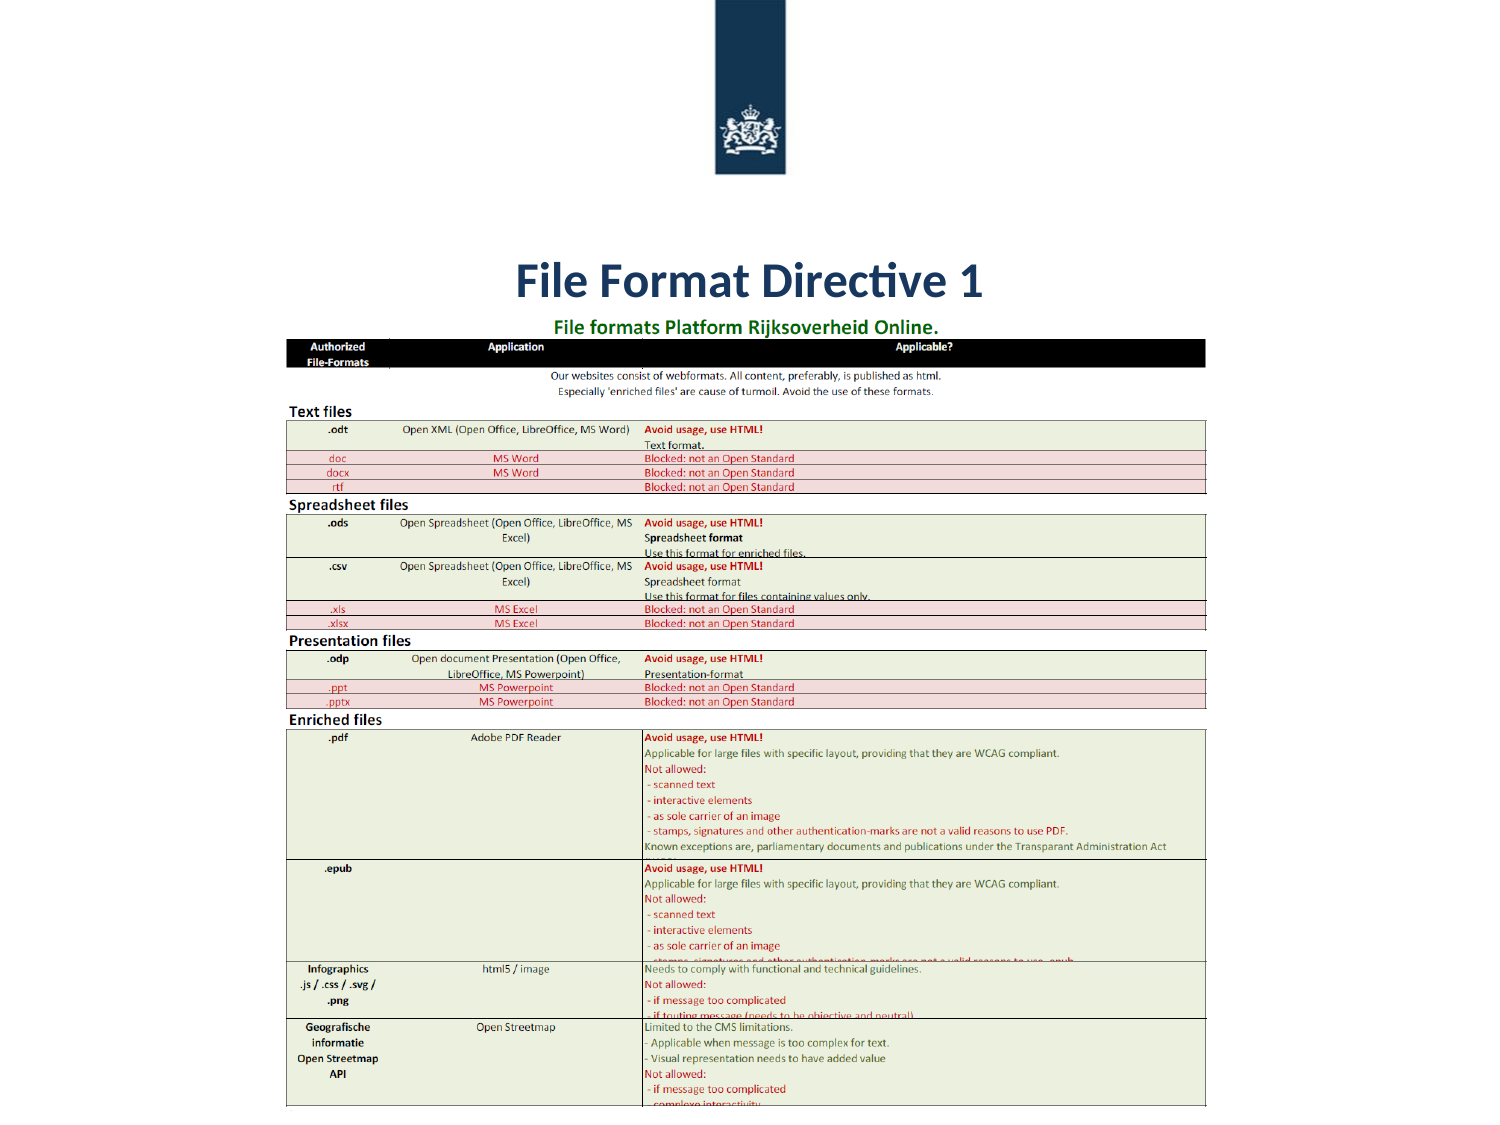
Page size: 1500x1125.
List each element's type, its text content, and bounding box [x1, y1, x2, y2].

text_box File Format Directive 1 [500, 239, 999, 315]
picture [0, 0, 1500, 1125]
